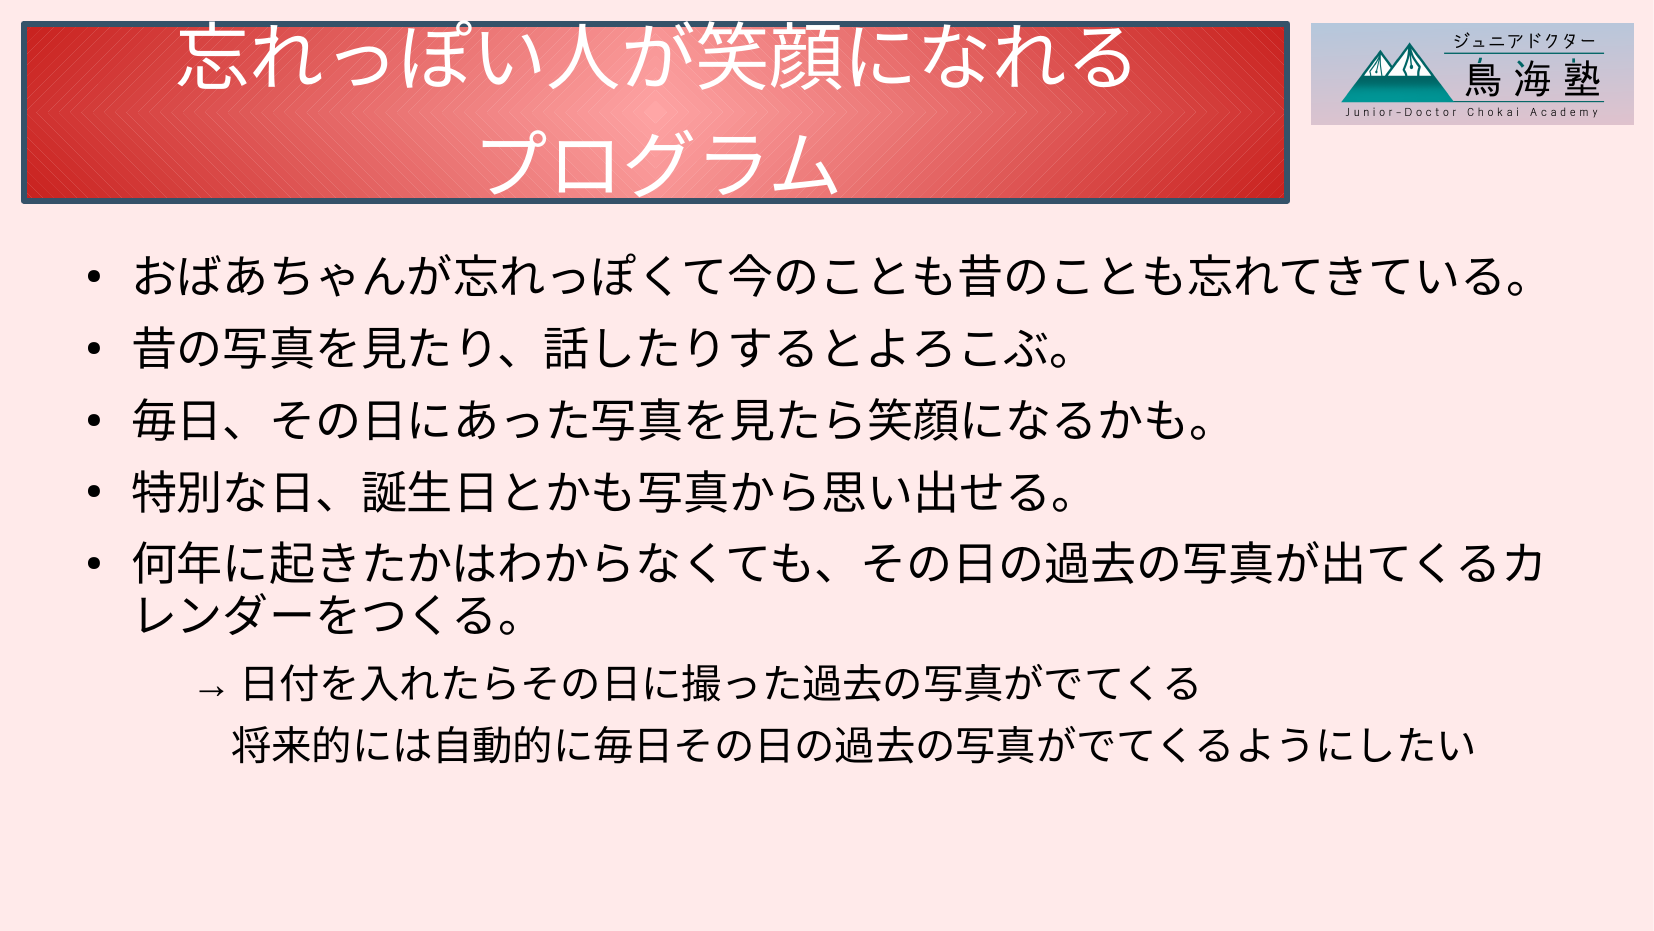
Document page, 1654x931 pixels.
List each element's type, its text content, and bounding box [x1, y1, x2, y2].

title 忘れっぽい人が笑顔になれる プログラム [82, 29, 1235, 184]
picture [1311, 23, 1634, 125]
list おばあちゃんが忘れっぽくて今のことも昔のことも忘れてきている。 昔の写真を見たり、話したりするとよろこぶ。 毎日、その日にあった写真を見たら笑顔になるかも。 特別な日、誕生日とかも写真から思い出せる。 何年に起きたかはわからなくても、その日の過去の写真が出てくるカレンダーをつくる。 →日付を入れたらその日に撮った過去の写真がでてくる 将来的には自動的に毎日その日の過去の写真がでてくるようにしたい [70, 251, 1559, 792]
